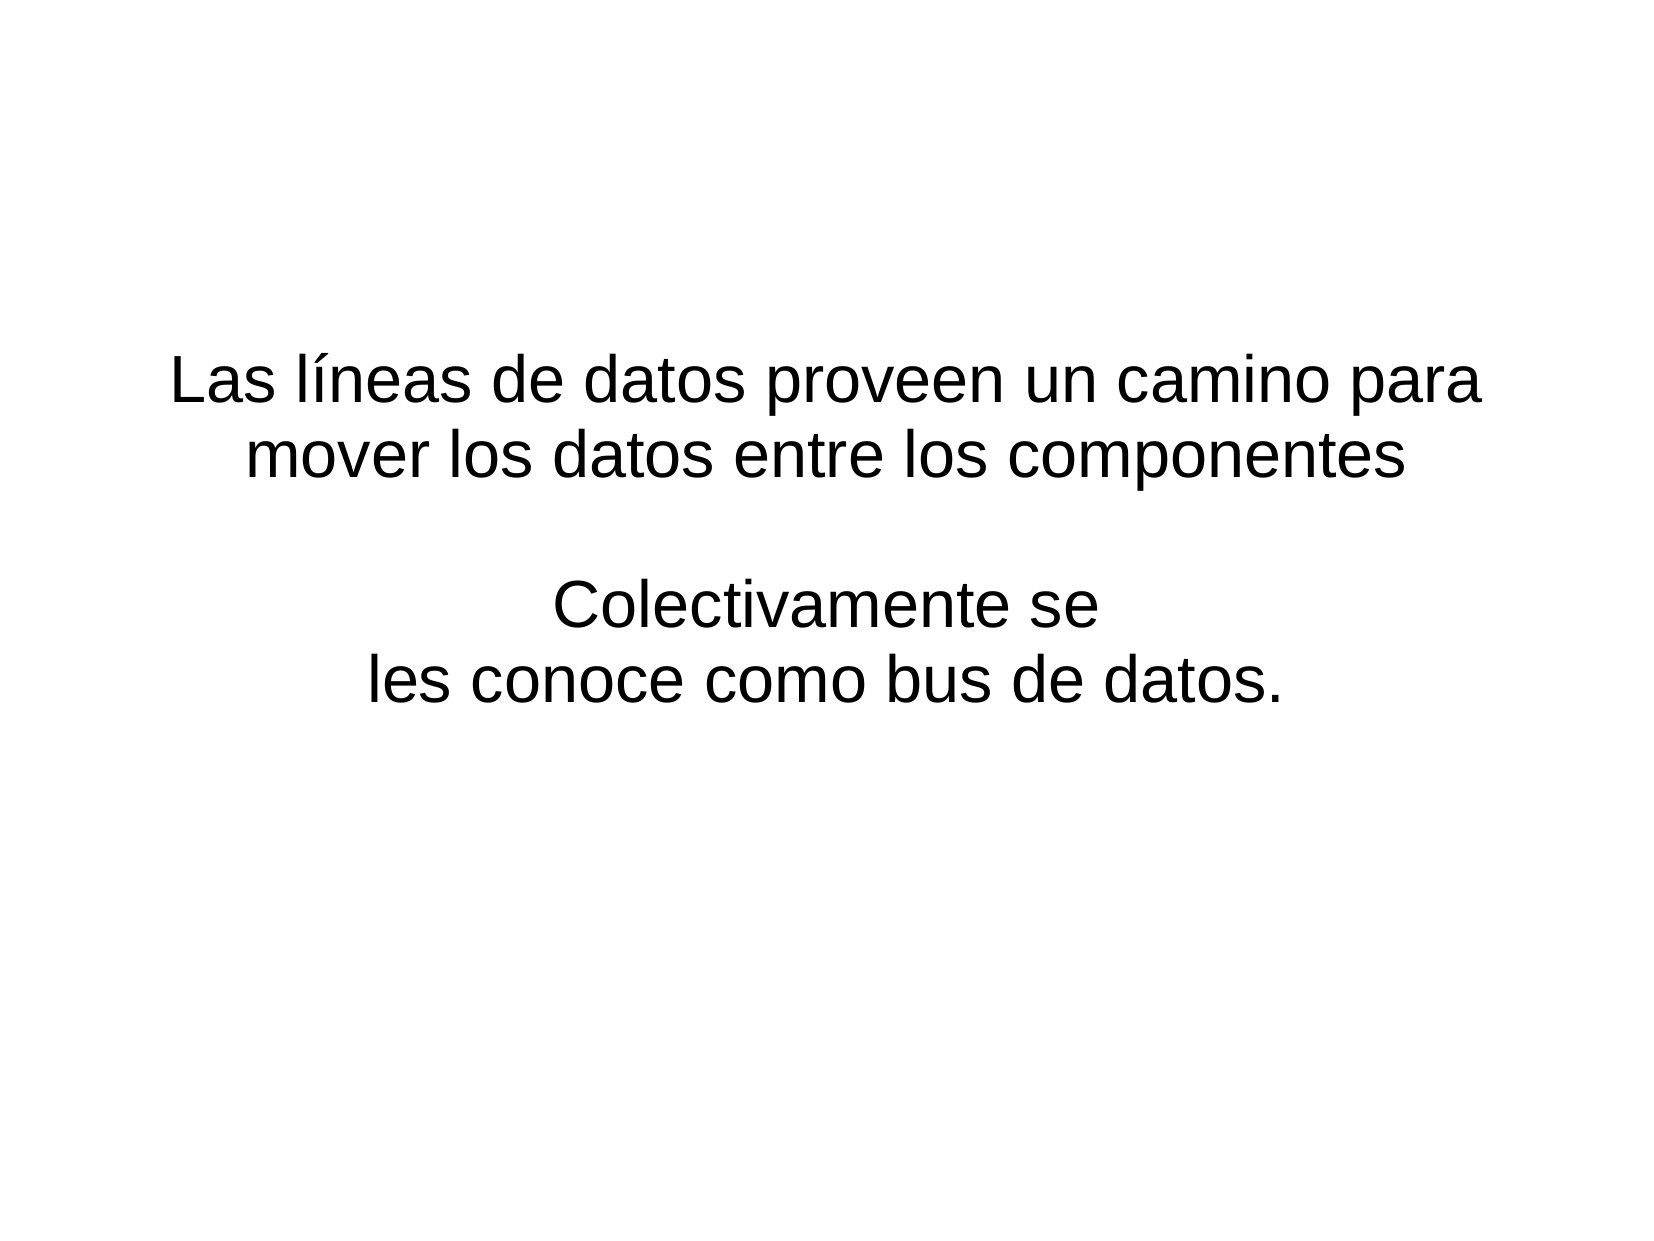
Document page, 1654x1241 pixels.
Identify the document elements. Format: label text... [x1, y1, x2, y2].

subtitle Las líneas de datos proveen un camino para mover los datos entre los componentes Colectivamente se les conoce como bus de datos. [82, 49, 1571, 1010]
